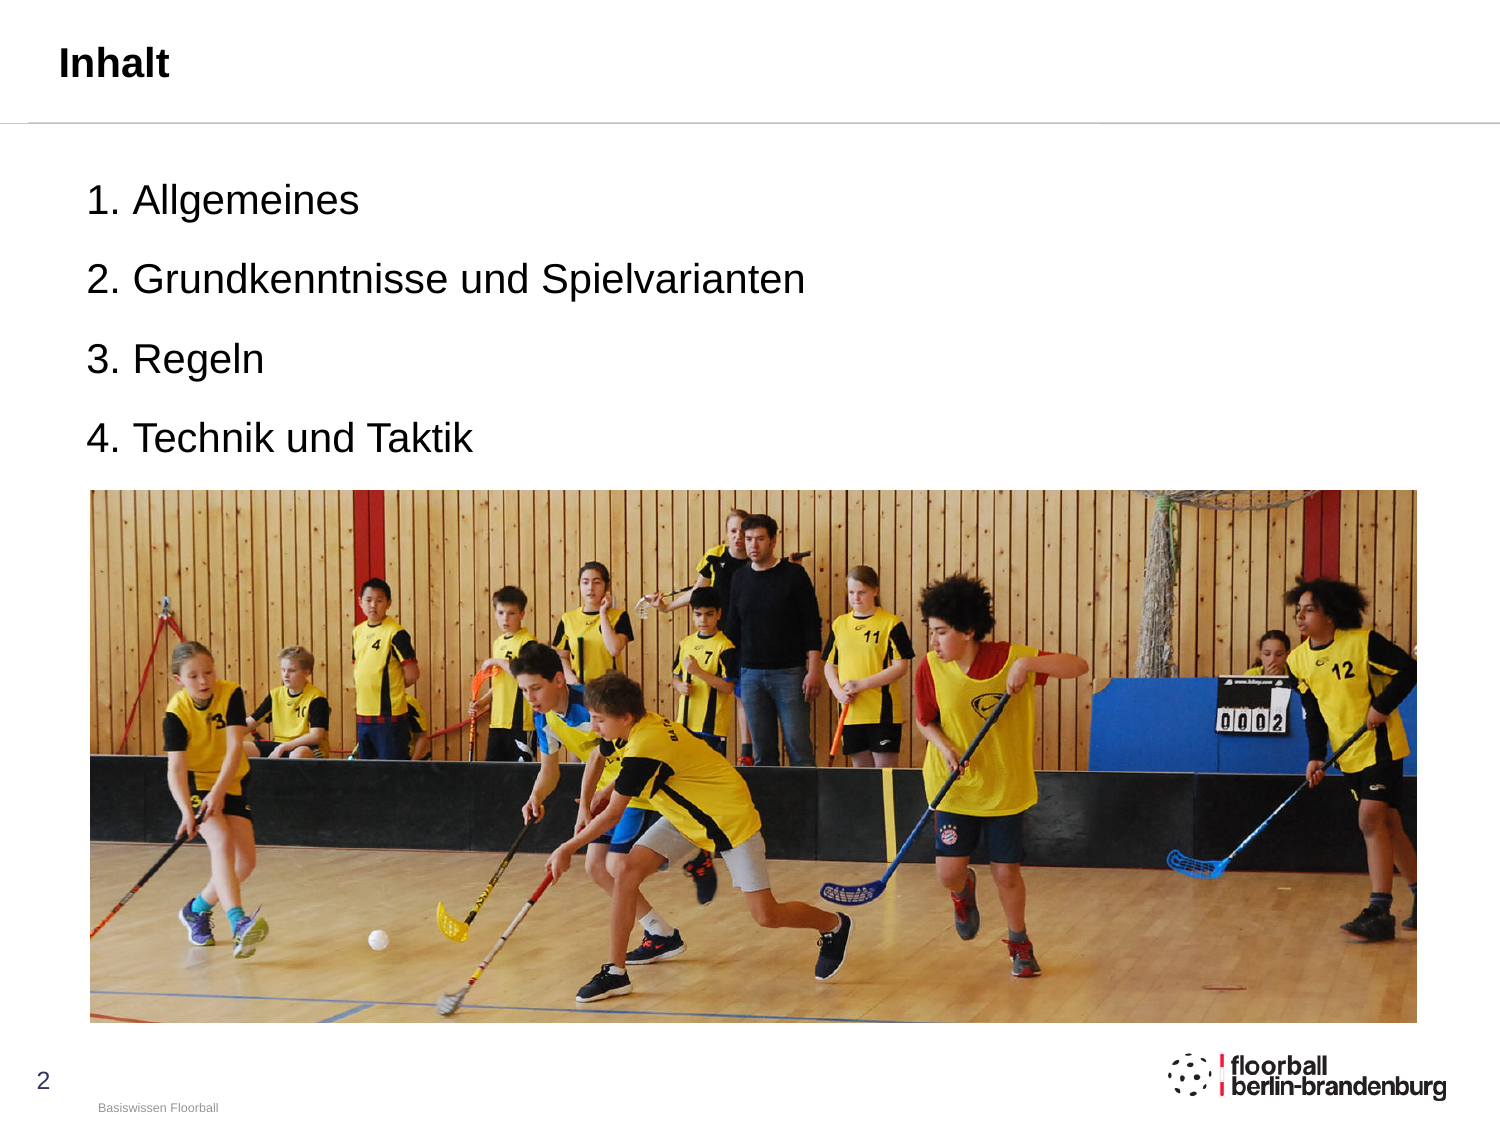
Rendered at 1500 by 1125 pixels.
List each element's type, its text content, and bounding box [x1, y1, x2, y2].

picture [1168, 1052, 1446, 1101]
text_box Inhalt [43, 28, 1466, 94]
picture [90, 490, 1417, 1023]
text_box Allgemeines Grundkenntnisse und Spielvarianten Regeln Technik und Taktik [70, 165, 1405, 469]
